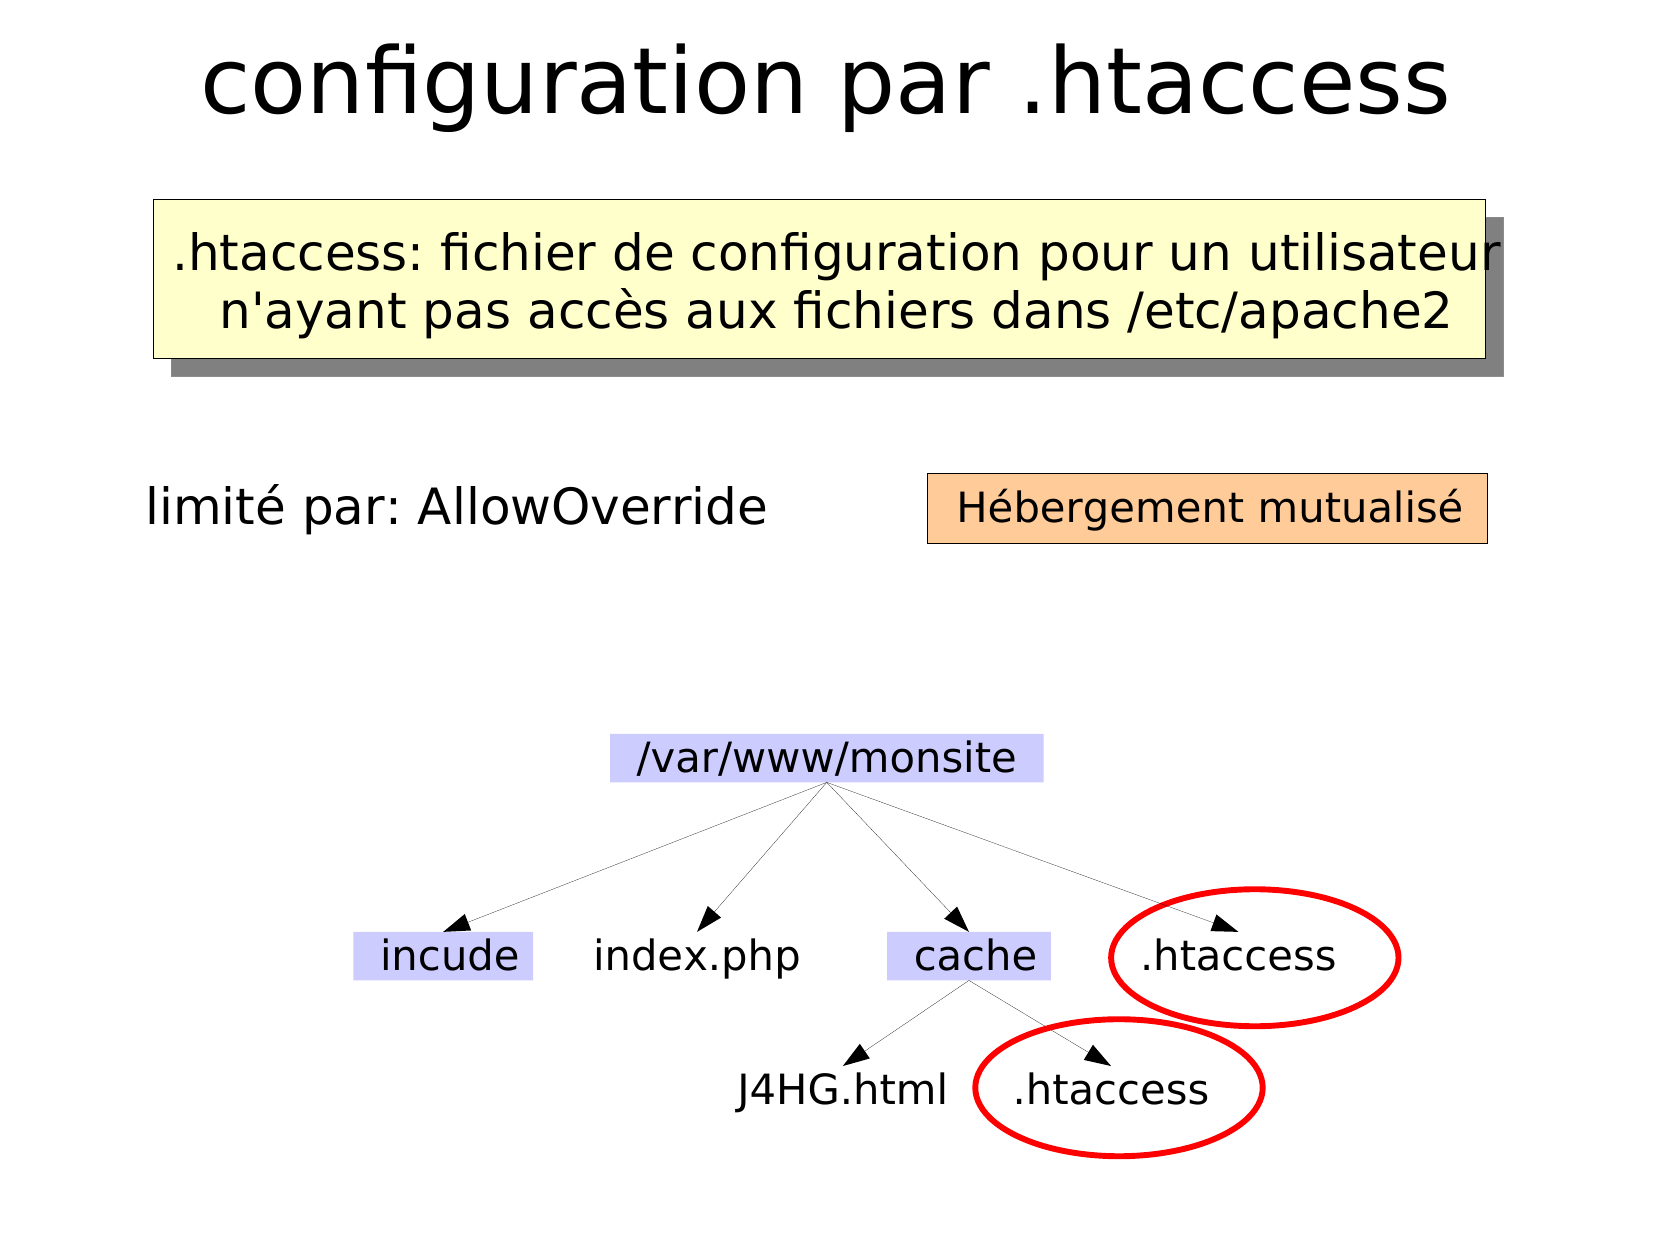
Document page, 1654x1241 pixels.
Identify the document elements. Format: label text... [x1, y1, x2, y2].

text_box J4HG.html [737, 1066, 949, 1115]
text_box cache [887, 931, 1051, 981]
text_box .htaccess: fichier de configuration pour un utilisateur n'ayant pas accès aux fichiers dans /etc/apache2 [172, 223, 1516, 341]
text_box .htaccess [1140, 931, 1337, 981]
text_box [153, 199, 1486, 359]
text_box incude [353, 931, 534, 981]
text_box [927, 473, 1488, 544]
text_box limité par: AllowOverride [145, 478, 770, 537]
text_box Hébergement mutualisé [956, 484, 1464, 533]
title configuration par .htaccess [0, 17, 1654, 143]
text_box index.php [593, 931, 801, 981]
text_box .htaccess [1012, 1066, 1210, 1115]
text_box /var/www/monsite [610, 733, 1044, 783]
